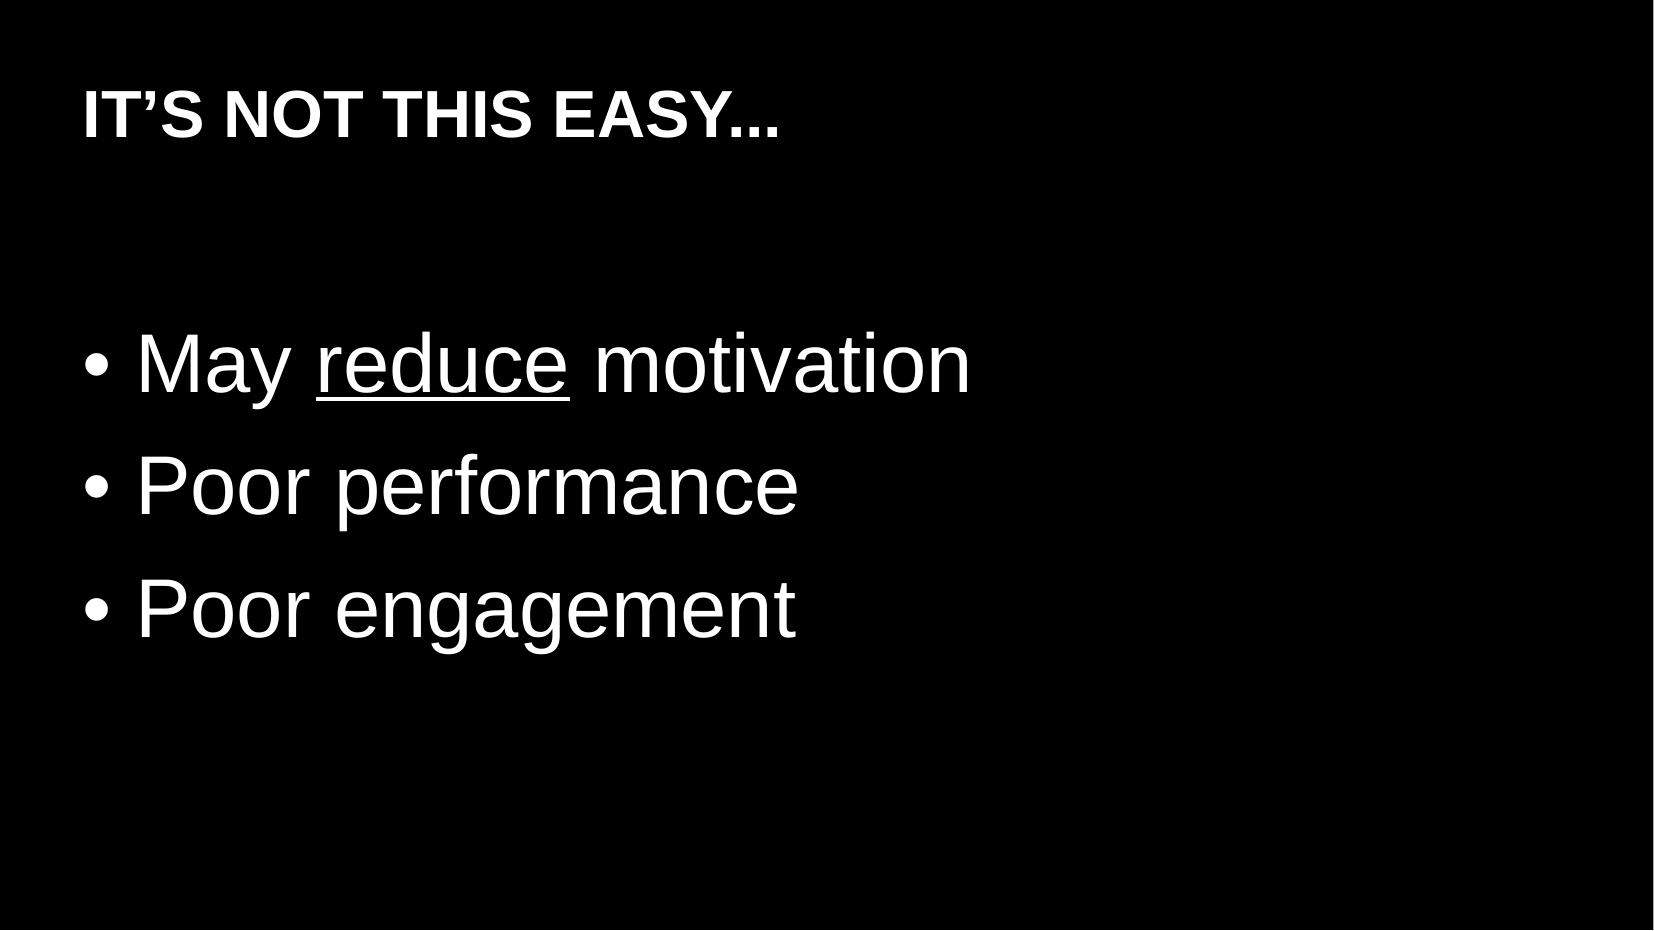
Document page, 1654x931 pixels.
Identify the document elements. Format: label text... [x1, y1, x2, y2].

title IT’S NOT THIS EASY... [82, 37, 1571, 193]
list • May reduce motivation • Poor performance • Poor engagement [82, 316, 1571, 857]
